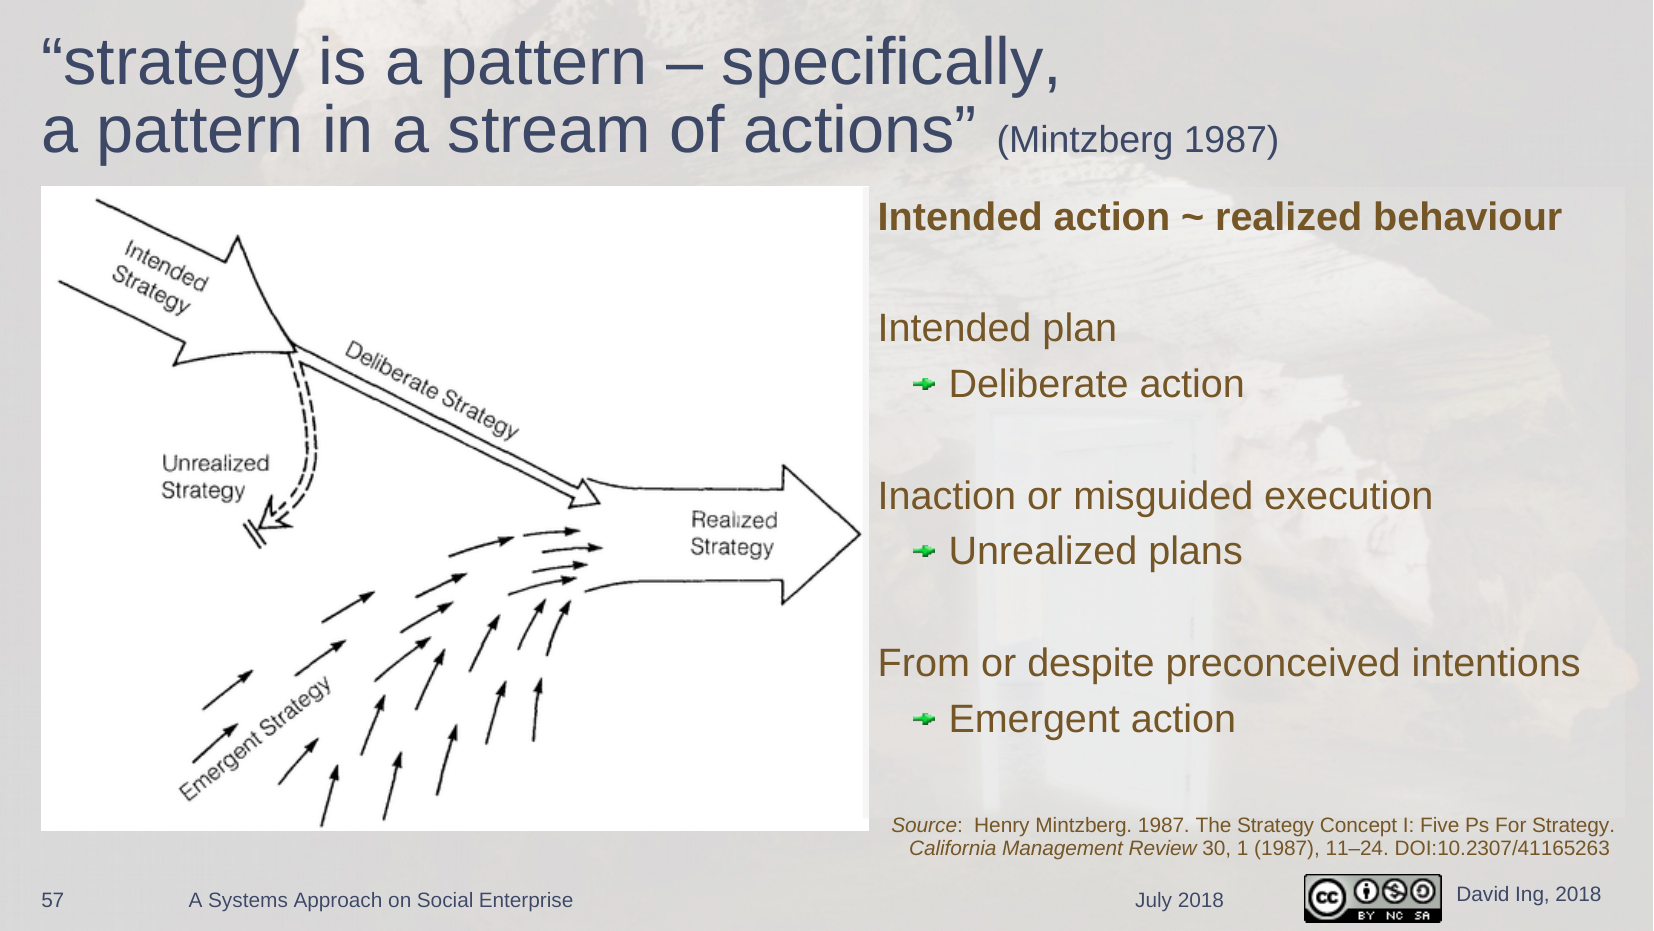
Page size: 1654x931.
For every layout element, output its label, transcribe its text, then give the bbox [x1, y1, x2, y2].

table_cell Pursuits: [0, 0, 1653, 931]
picture [41, 186, 869, 831]
text_box Source: Henry Mintzberg. 1987. The Strategy Concept I: Five Ps For Strategy. California Management Review 30, 1 (1987), 11–24. DOI:10.2307/41165263 [876, 805, 1632, 870]
title “strategy is a pattern – specifically, a pattern in a stream of actions” (Mintzberg 1987) [41, 30, 1613, 181]
picture [1304, 874, 1442, 923]
text_box Intended action ~ realized behaviour Intended plan Deliberate action Inaction or misguided execution Unrealized plans From or despite preconceived intentions Emergent action [862, 187, 1625, 819]
